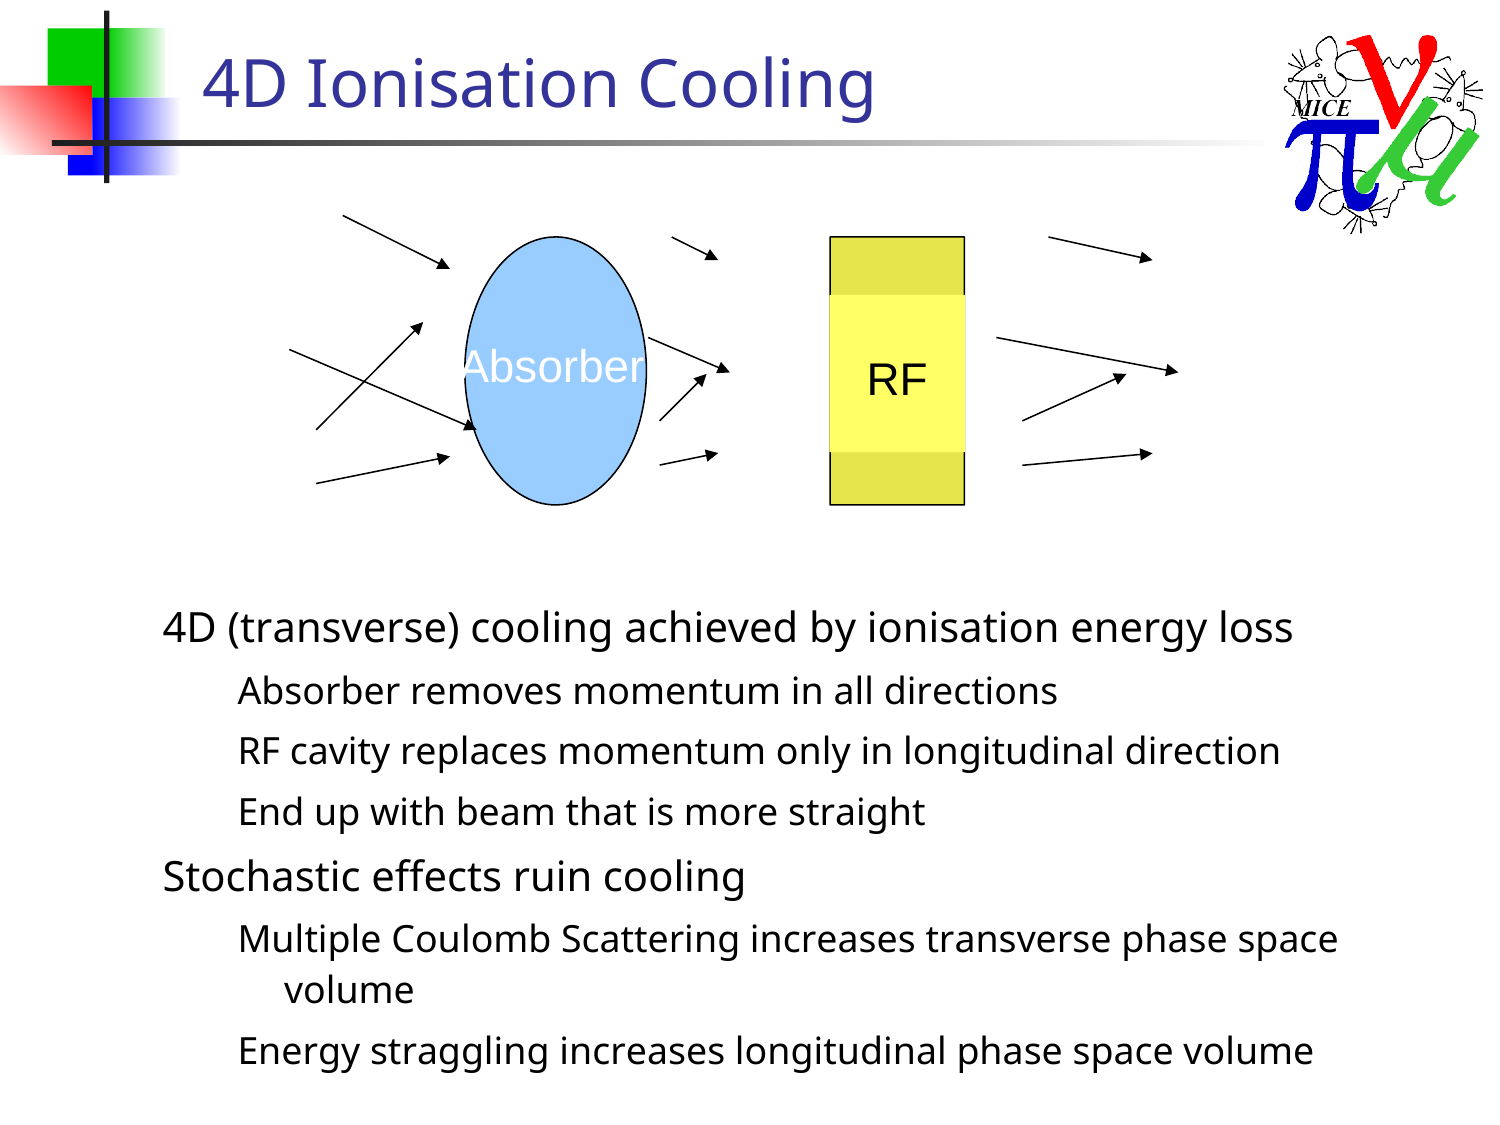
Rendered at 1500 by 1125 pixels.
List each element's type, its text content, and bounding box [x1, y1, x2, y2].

text_box [830, 236, 965, 295]
text_box [471, 236, 640, 321]
picture [1264, 5, 1500, 251]
text_box Absorber [445, 321, 659, 400]
list 4D (transverse) cooling achieved by ionisation energy loss Absorber removes momentum in all directions RF cavity replaces momentum only in longitudinal direction End up with beam that is more straight Stochastic effects ruin cooling Multiple Coulomb Scattering increases transverse phase space volume Energy straggling increases longitudinal phase space volume [147, 590, 1423, 1026]
text_box [830, 452, 965, 505]
text_box RF [830, 295, 965, 452]
title 4D Ionisation Cooling [187, 0, 1466, 135]
text_box [466, 400, 645, 505]
